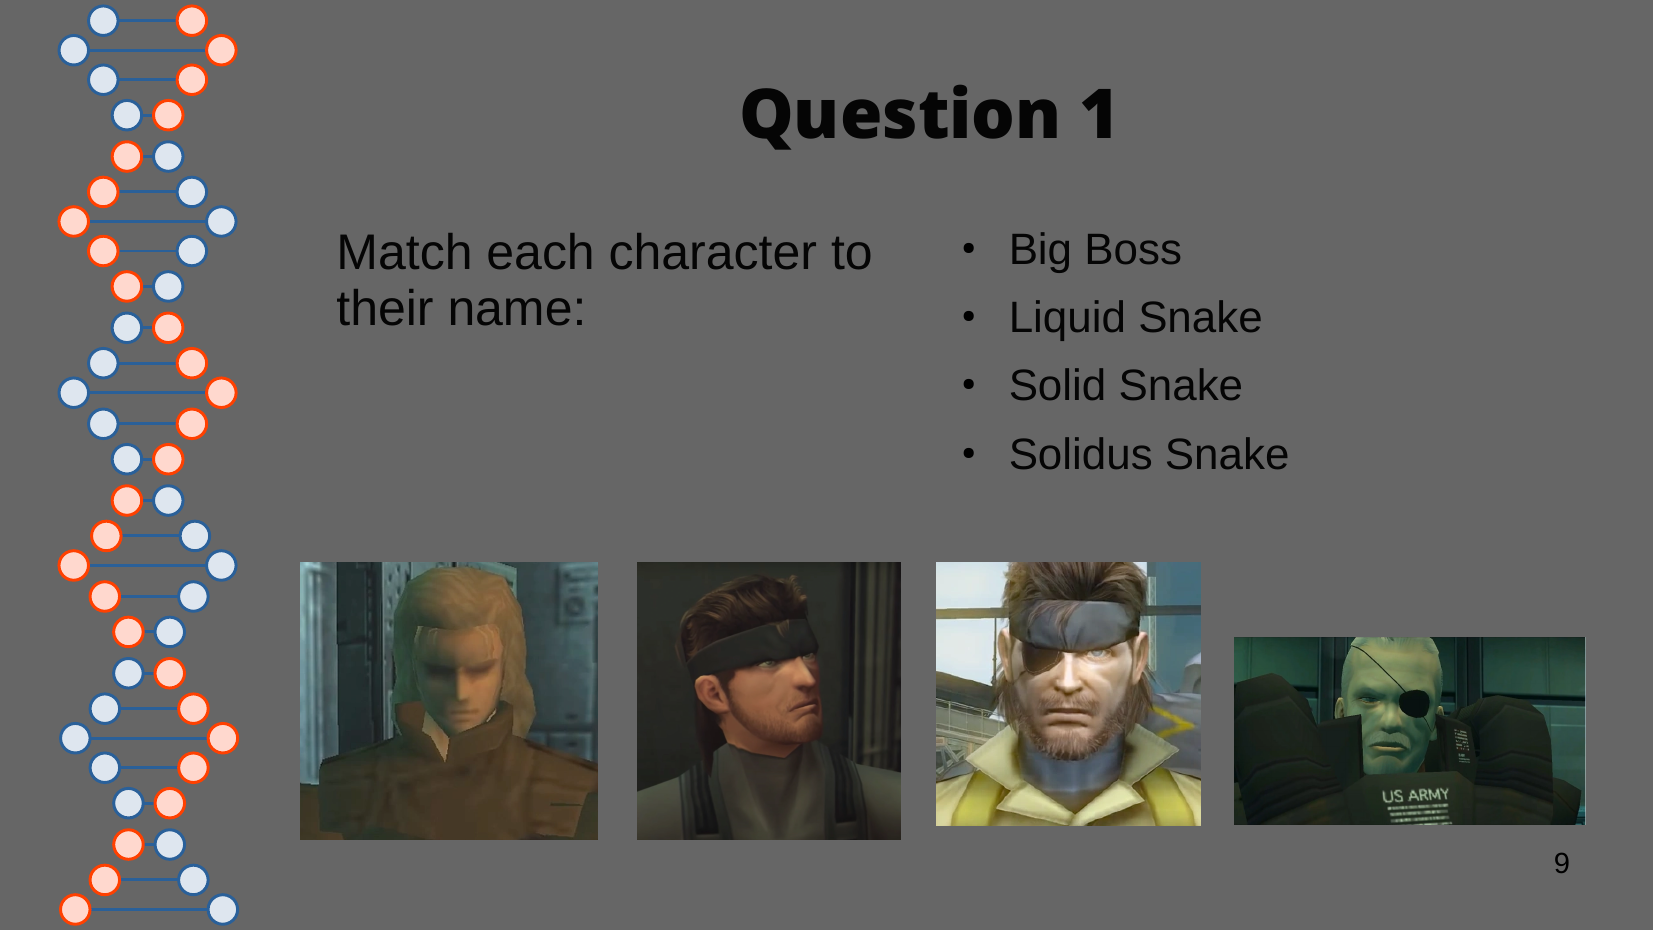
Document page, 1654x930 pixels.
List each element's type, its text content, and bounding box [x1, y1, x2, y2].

list Big Boss Liquid Snake Solid Snake Solidus Snake [946, 224, 1595, 482]
picture [300, 562, 598, 840]
title Question 1 [265, 35, 1594, 189]
picture [936, 562, 1201, 827]
picture [637, 562, 901, 840]
list Match each character to their name: [265, 224, 914, 482]
picture [1234, 637, 1586, 826]
